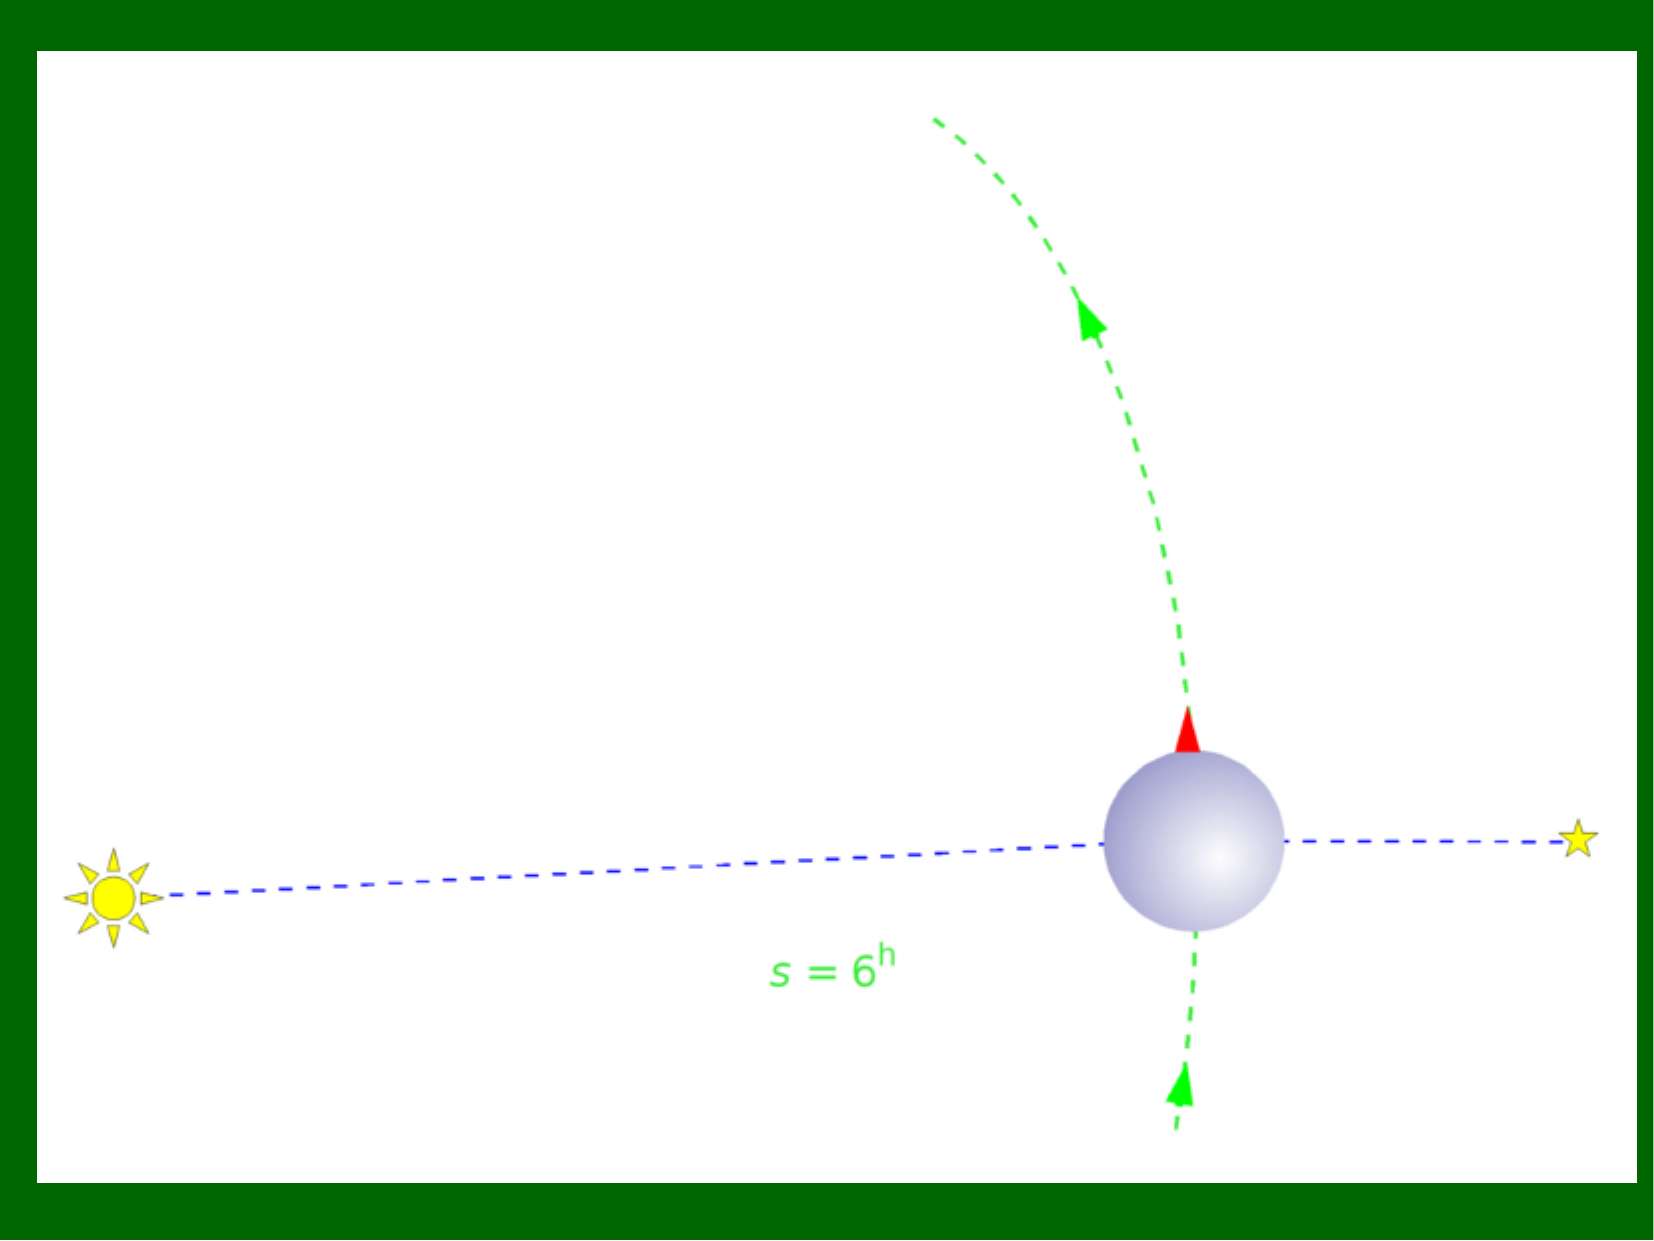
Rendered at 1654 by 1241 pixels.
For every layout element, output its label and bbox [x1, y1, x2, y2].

picture [37, 51, 1637, 1183]
